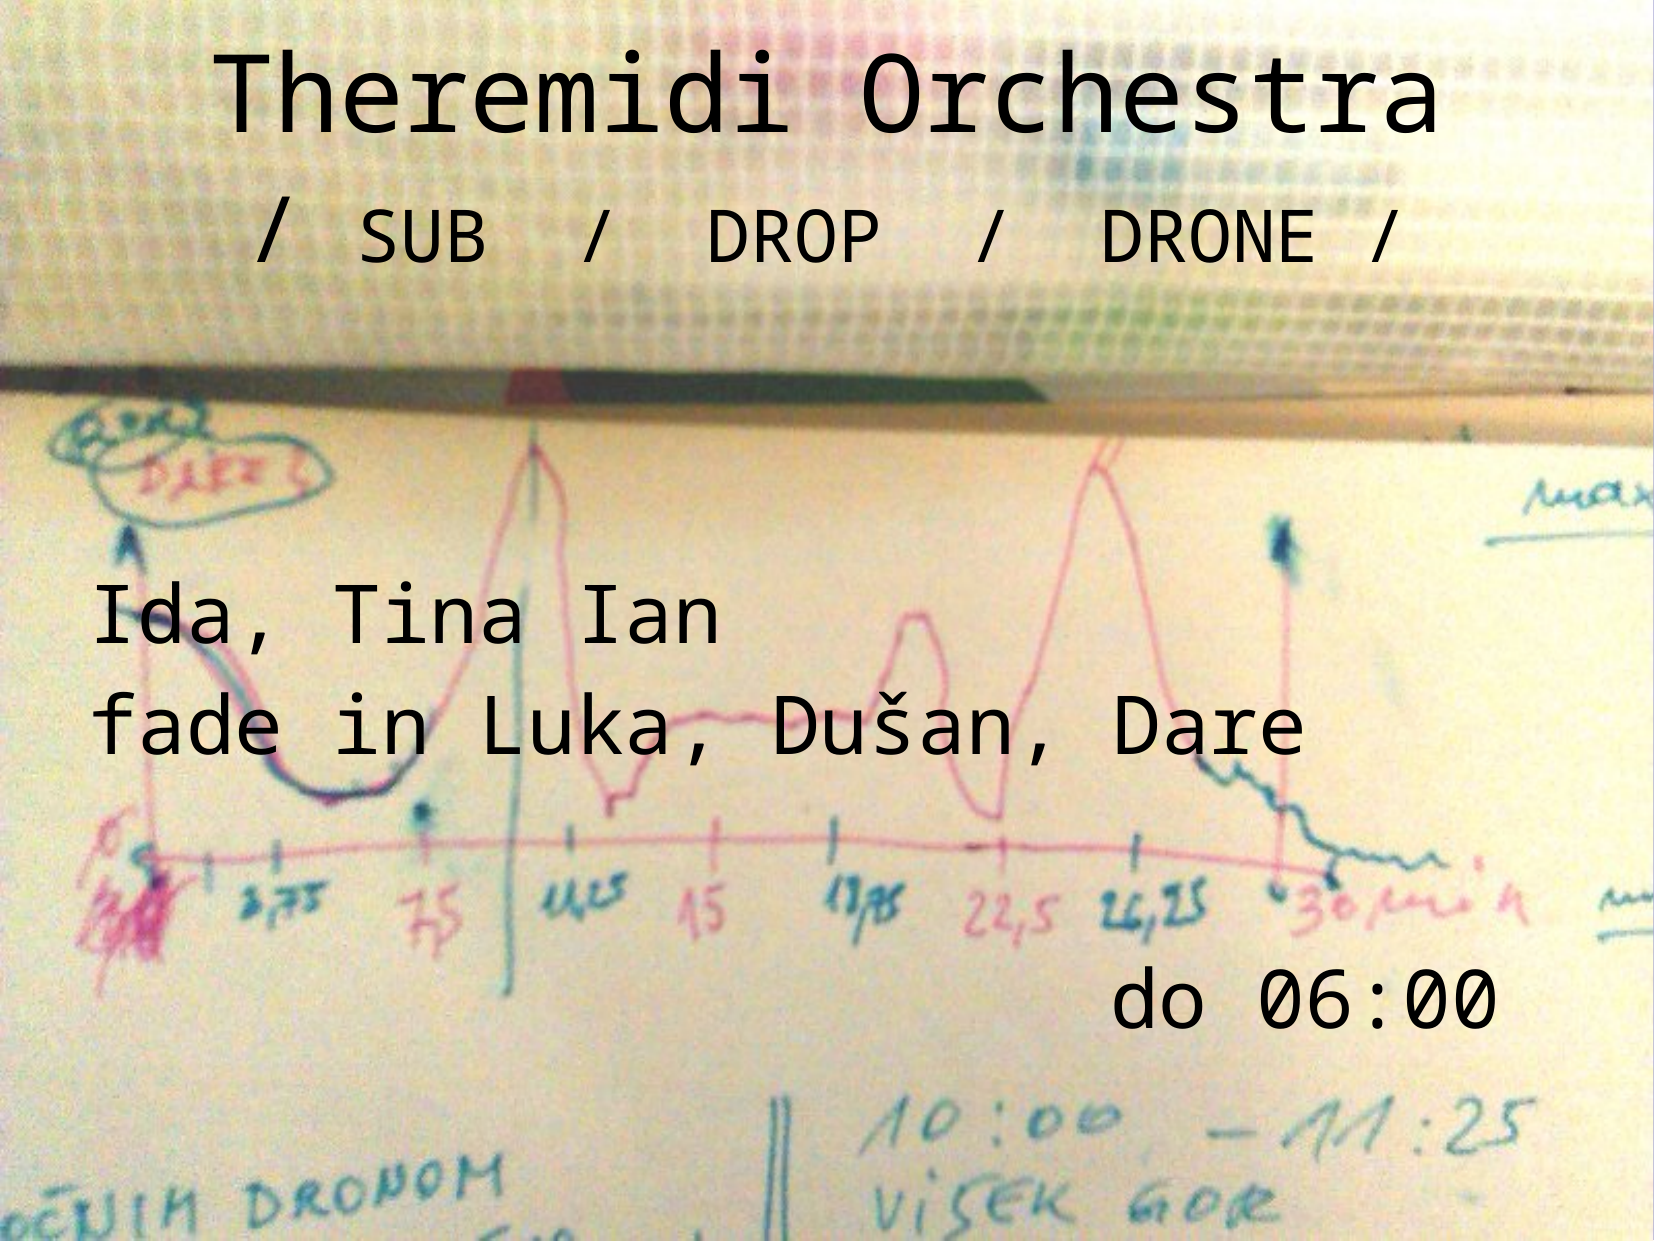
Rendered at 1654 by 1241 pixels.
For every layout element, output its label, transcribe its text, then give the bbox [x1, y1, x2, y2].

text_box Ida, Tina Ian fade in Luka, Dušan, Dare [88, 272, 1566, 1063]
picture [0, 0, 1654, 1241]
title Theremidi Orchestra / SUB / DROP / DRONE / [82, 46, 1571, 260]
text_box do 06:00 [1110, 900, 1620, 1096]
